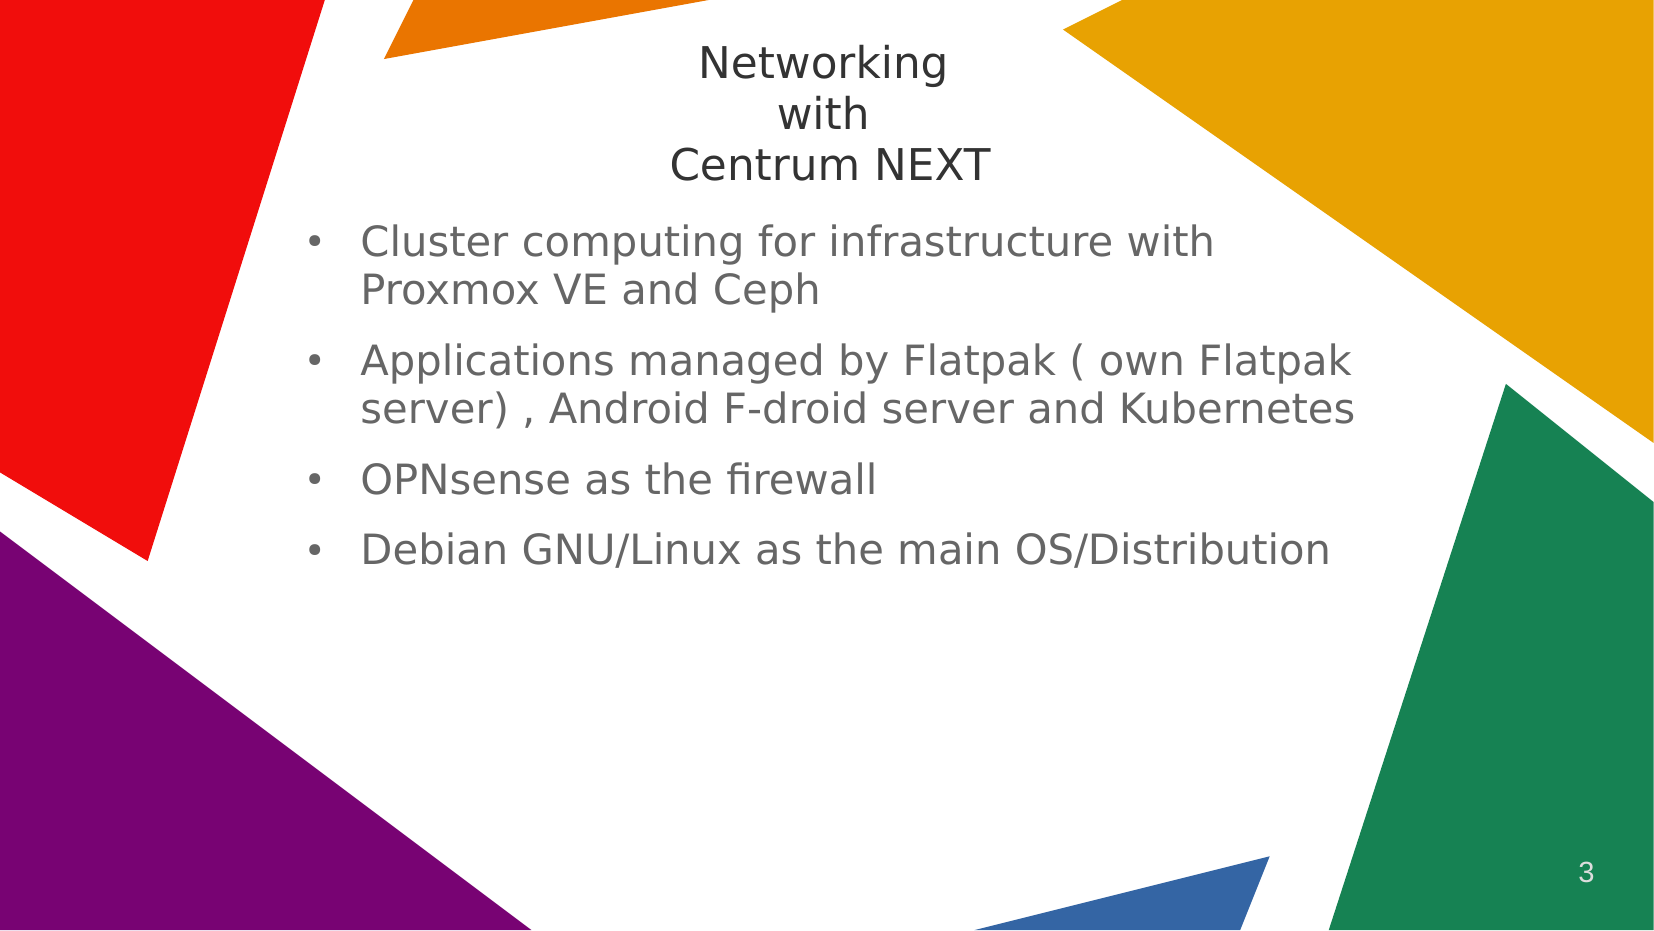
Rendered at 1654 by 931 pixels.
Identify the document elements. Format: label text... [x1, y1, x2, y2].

list Cluster computing for infrastructure with Proxmox VE and Ceph Applications managed by Flatpak ( own Flatpak server) , Android F-droid server and Kubernetes OPNsense as the firewall Debian GNU/Linux as the main OS/Distribution [289, 217, 1372, 817]
title Networking with Centrum NEXT [289, 37, 1372, 193]
